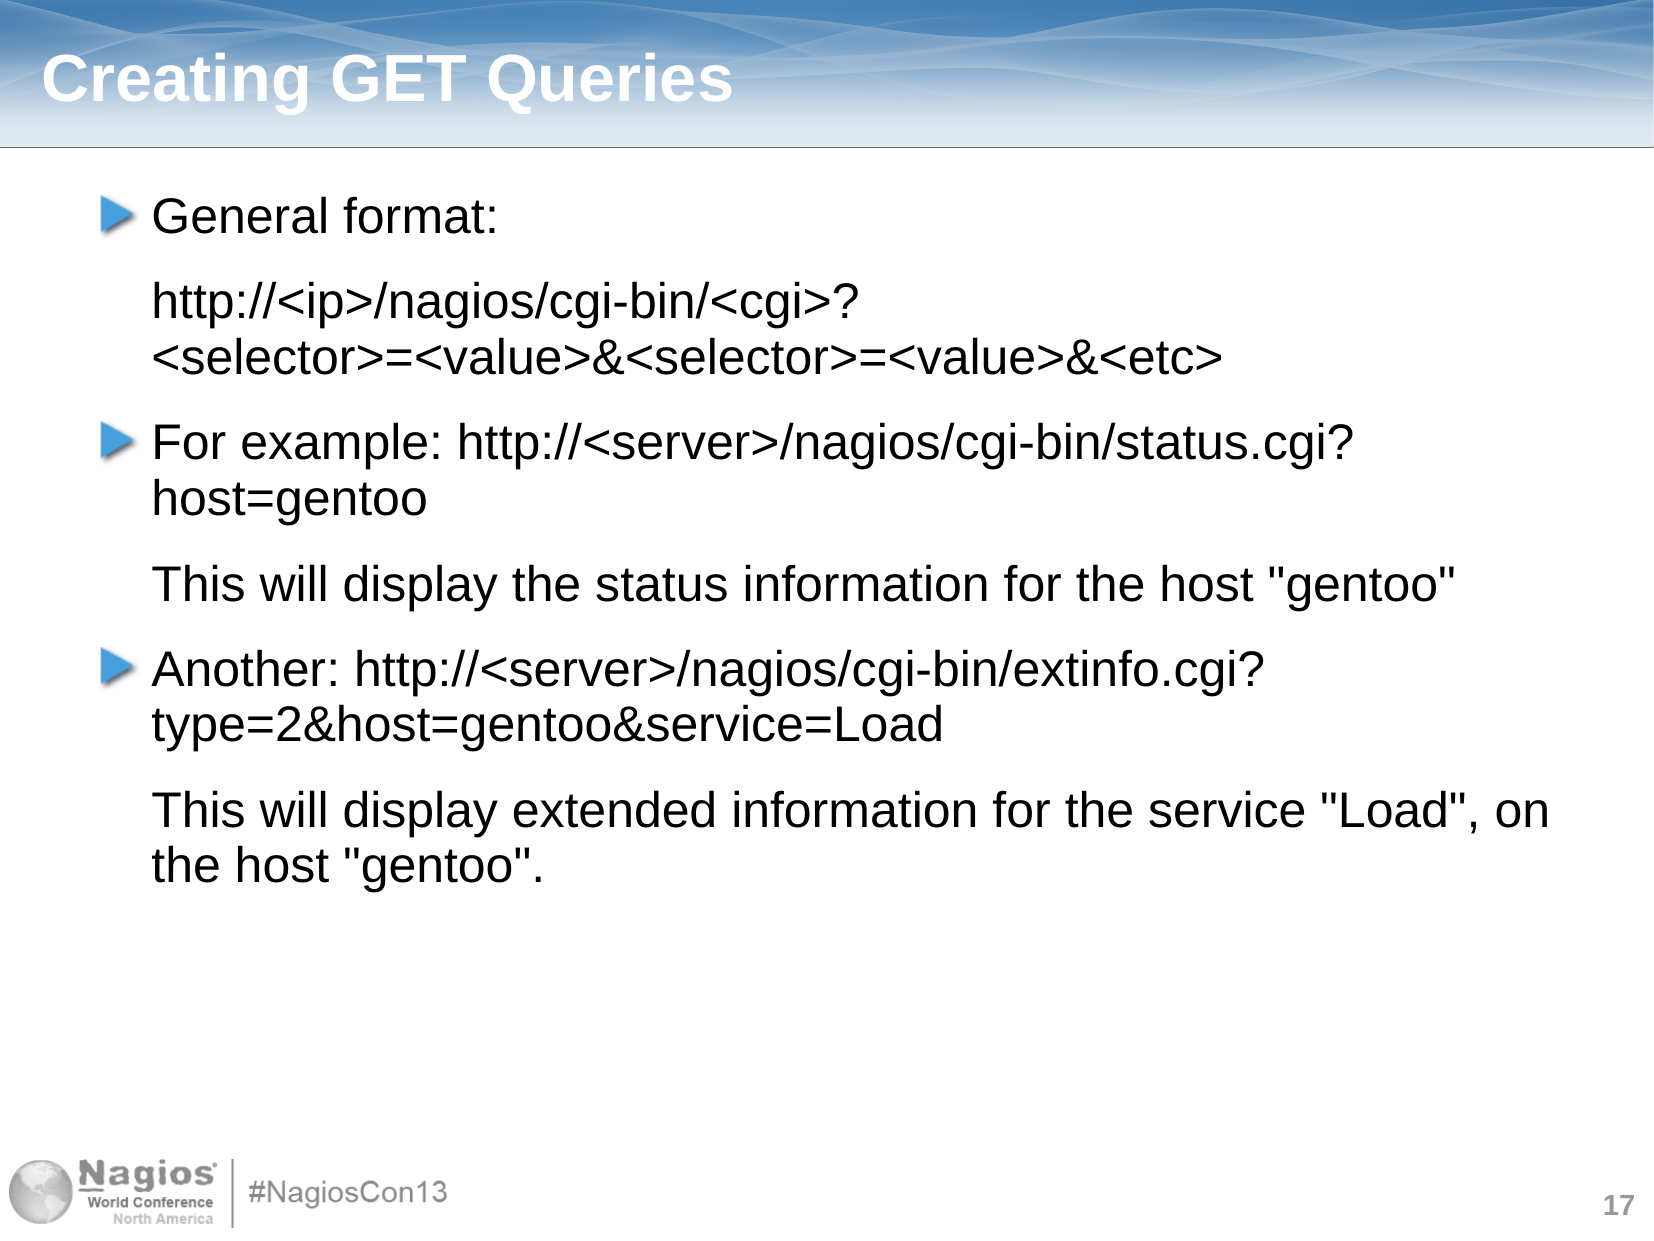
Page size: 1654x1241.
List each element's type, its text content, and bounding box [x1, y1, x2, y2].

picture [9, 1159, 453, 1228]
list General format: http://<ip>/nagios/cgi-bin/<cgi>?<selector>=<value>&<selector>=<value>&<etc> For example: http://<server>/nagios/cgi-bin/status.cgi?host=gentoo This will display the status information for the host "gentoo" Another: http://<server>/nagios/cgi-bin/extinfo.cgi?type=2&host=gentoo&service=Load This will display extended information for the service "Load", on the host "gentoo". [80, 188, 1569, 1007]
picture [0, 0, 1654, 147]
title Creating GET Queries [41, 29, 1248, 127]
